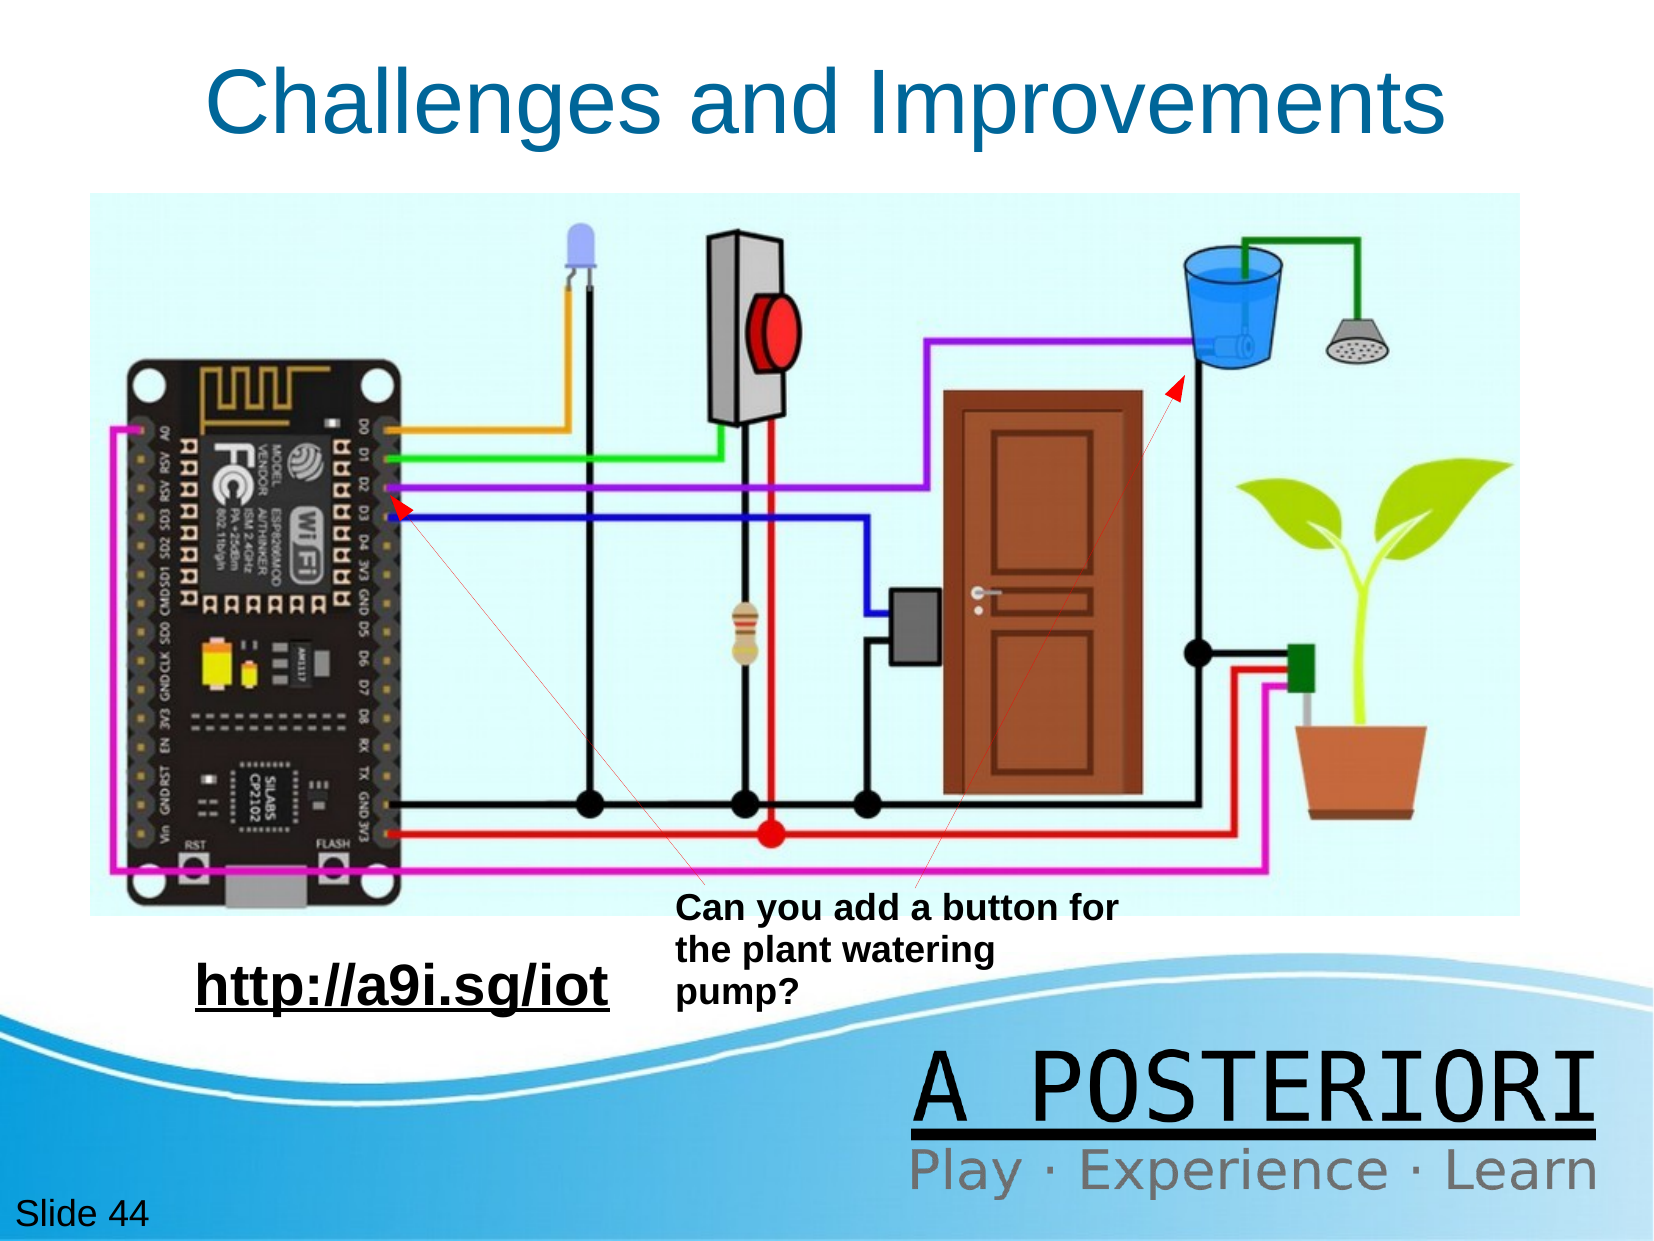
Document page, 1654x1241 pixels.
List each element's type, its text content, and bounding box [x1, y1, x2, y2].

text_box Can you add a button for the plant watering pump? [660, 879, 1141, 1021]
picture [90, 193, 1520, 916]
picture [0, 952, 1654, 1241]
title Challenges and Improvements [82, 49, 1571, 155]
text_box http://a9i.sg/iot [180, 945, 631, 1090]
